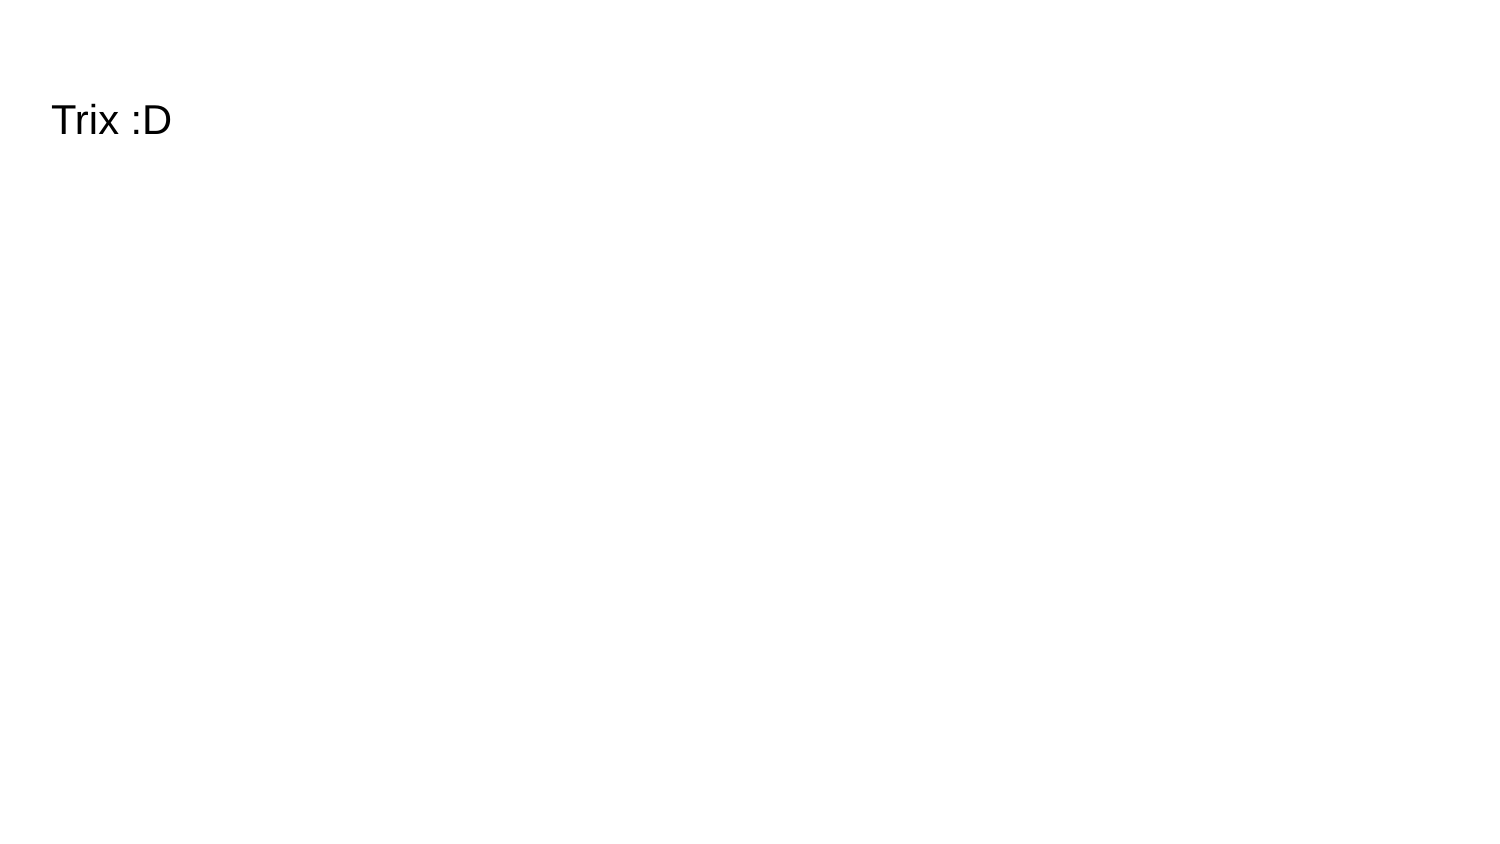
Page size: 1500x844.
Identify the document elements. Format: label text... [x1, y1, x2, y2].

title Trix :D [51, 72, 1449, 167]
